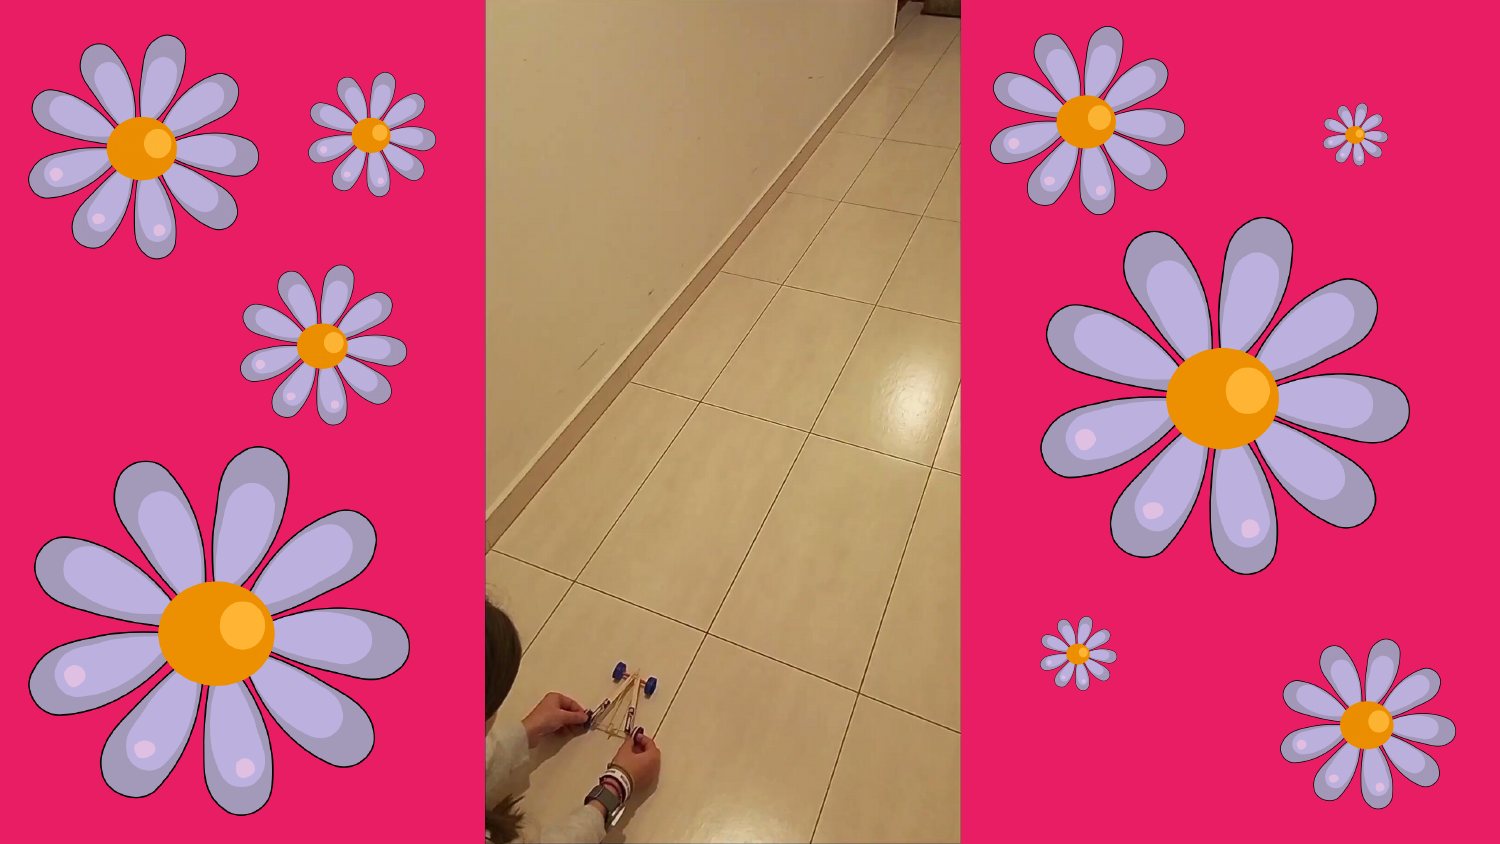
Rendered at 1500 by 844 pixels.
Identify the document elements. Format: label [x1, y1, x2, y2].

picture [28, 31, 407, 428]
picture [1323, 102, 1388, 167]
picture [28, 440, 410, 822]
picture [308, 70, 436, 199]
picture [1040, 615, 1117, 692]
picture [485, 0, 961, 844]
picture [1280, 636, 1456, 812]
picture [990, 23, 1410, 581]
